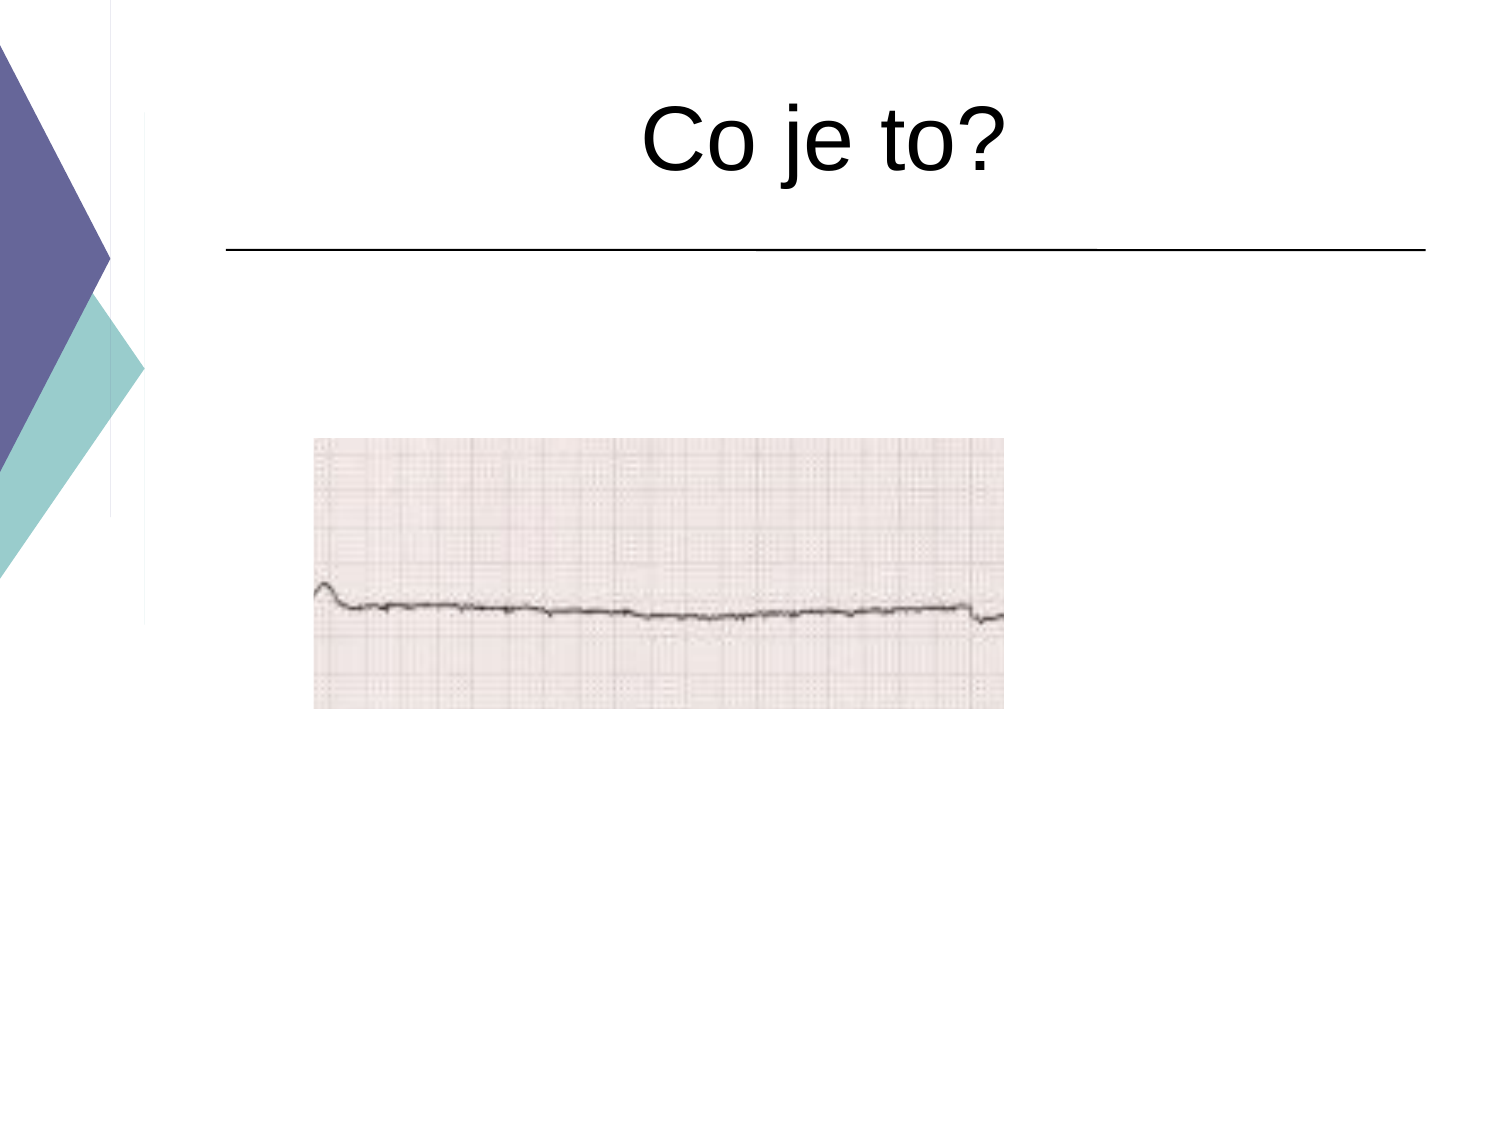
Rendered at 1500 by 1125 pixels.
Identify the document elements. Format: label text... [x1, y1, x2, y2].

picture [313, 438, 1004, 709]
title Co je to? [224, 41, 1425, 237]
